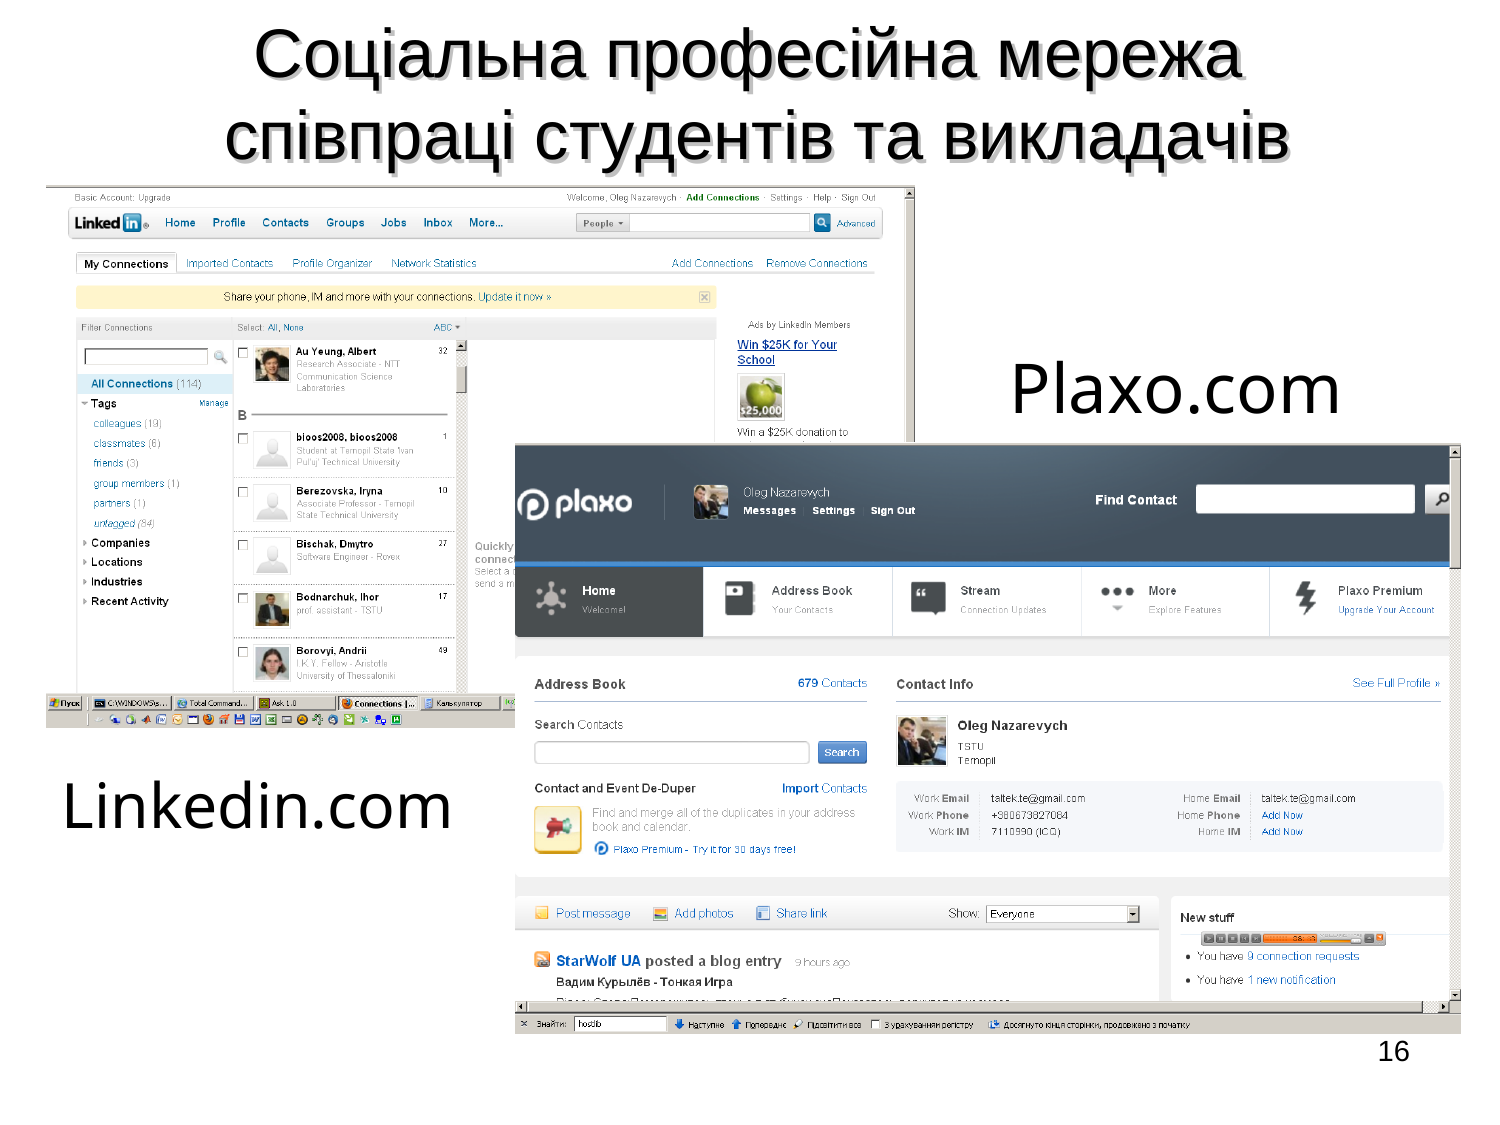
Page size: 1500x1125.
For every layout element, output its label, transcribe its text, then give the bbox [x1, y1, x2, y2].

text_box Plaxo.com [994, 336, 1358, 435]
text_box Linkedin.com [46, 758, 470, 850]
picture [46, 184, 1461, 1034]
title Соціальна професійна мережа співпраці студентів та викладачів [82, 1, 1435, 182]
